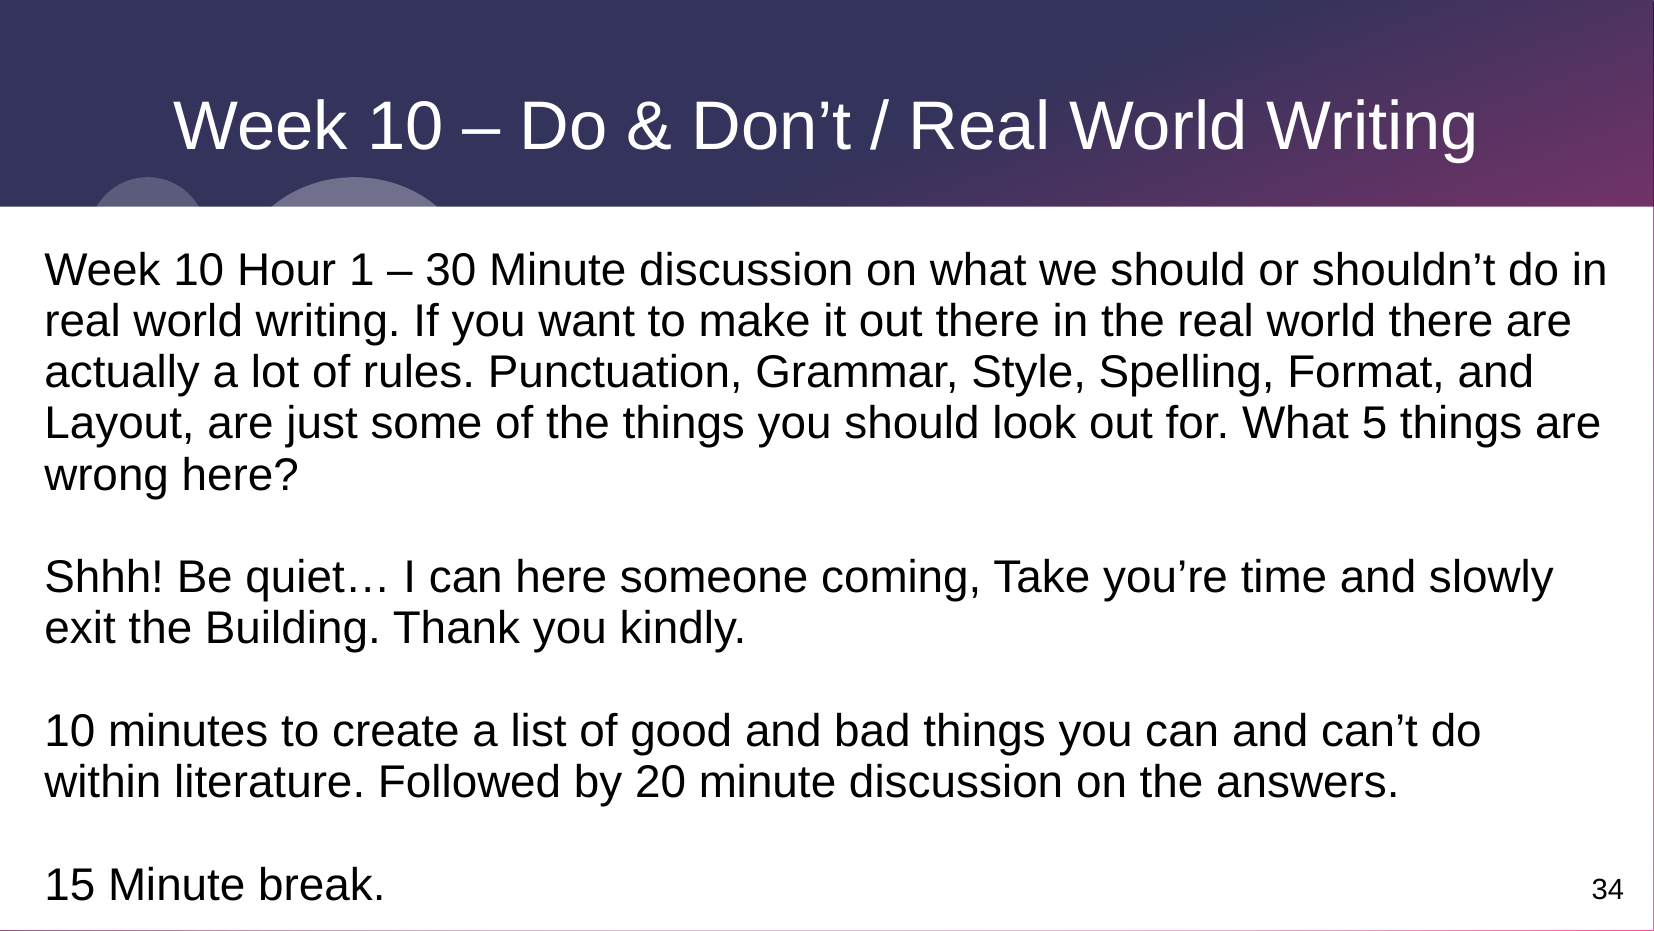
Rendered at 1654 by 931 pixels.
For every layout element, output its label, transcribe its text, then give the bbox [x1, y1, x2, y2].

text_box Week 10 Hour 1 – 30 Minute discussion on what we should or shouldn’t do in real world writing. If you want to make it out there in the real world there are actually a lot of rules. Punctuation, Grammar, Style, Spelling, Format, and Layout, are just some of the things you should look out for. What 5 things are wrong here? Shhh! Be quiet… I can here someone coming, Take you’re time and slowly exit the Building. Thank you kindly. 10 minutes to create a list of good and bad things you can and can’t do within literature. Followed by 20 minute discussion on the answers. 15 Minute break. [29, 236, 1625, 916]
title Week 10 – Do & Don’t / Real World Writing [29, 44, 1625, 207]
